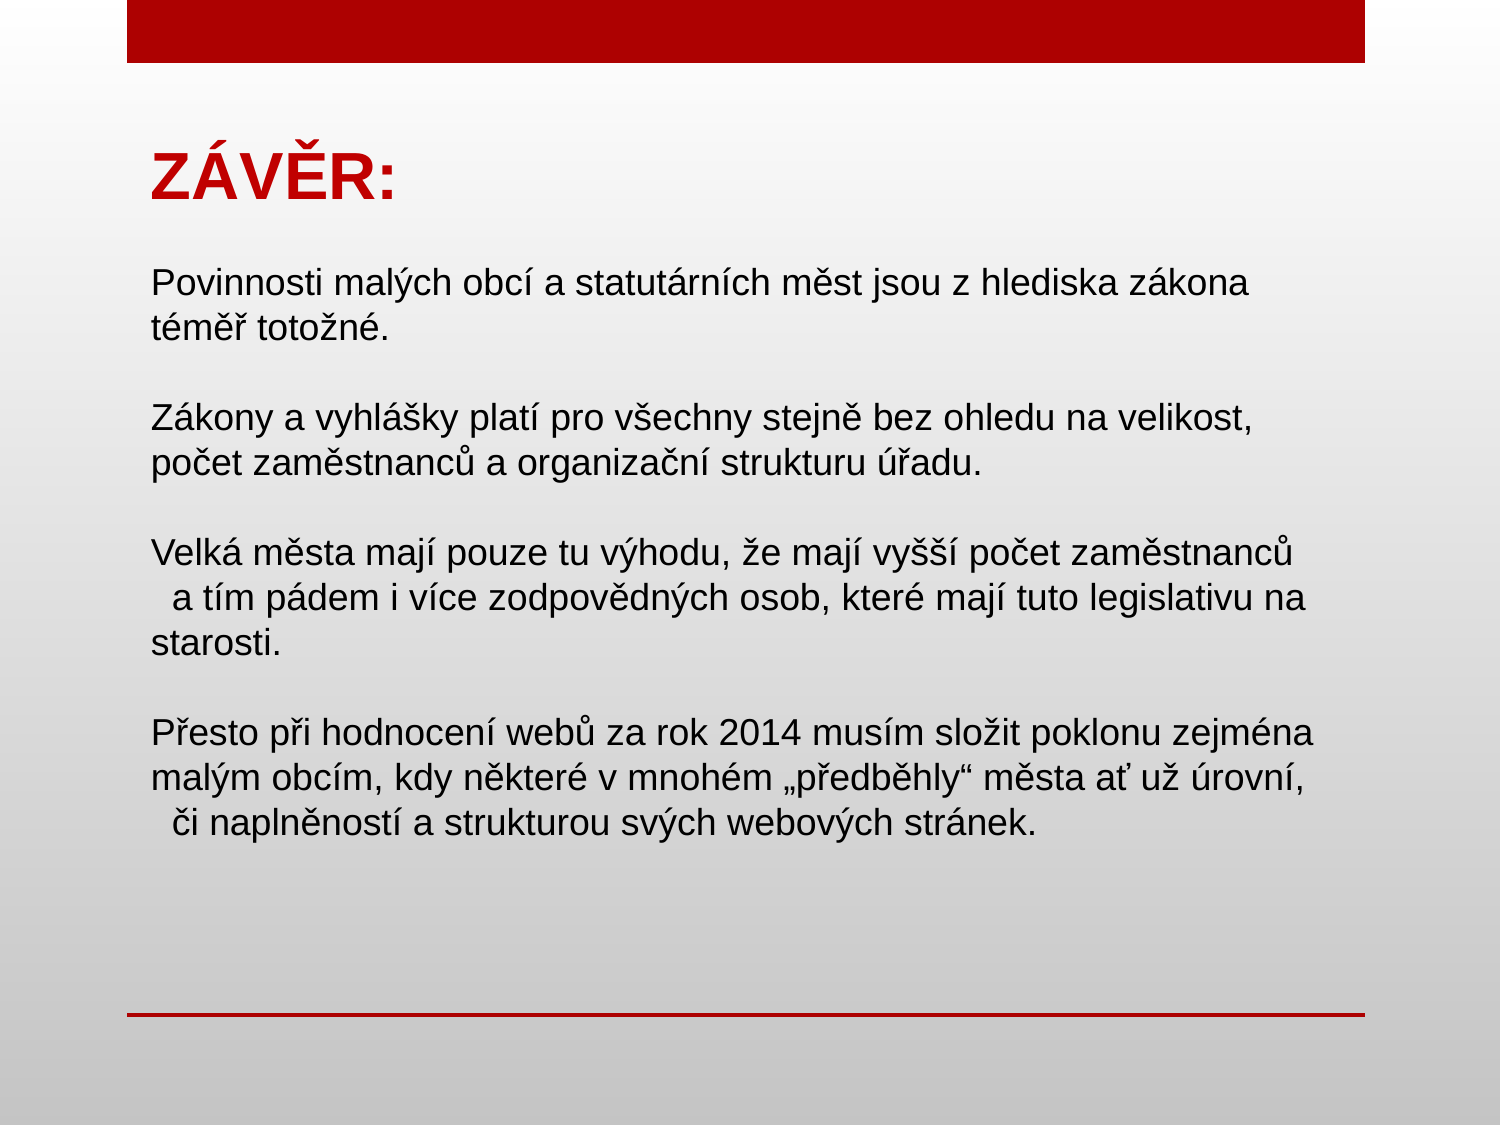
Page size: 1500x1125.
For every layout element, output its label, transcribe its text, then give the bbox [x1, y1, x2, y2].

text_box ZÁVĚR: Povinnosti malých obcí a statutárních měst jsou z hlediska zákona téměř totožné. Zákony a vyhlášky platí pro všechny stejně bez ohledu na velikost, počet zaměstnanců a organizační strukturu úřadu. Velká města mají pouze tu výhodu, že mají vyšší počet zaměstnanců a tím pádem i více zodpovědných osob, které mají tuto legislativu na starosti. Přesto při hodnocení webů za rok 2014 musím složit poklonu zejména malým obcím, kdy některé v mnohém „předběhly“ města ať už úrovní, či naplněností a strukturou svých webových stránek. [135, 125, 1365, 903]
